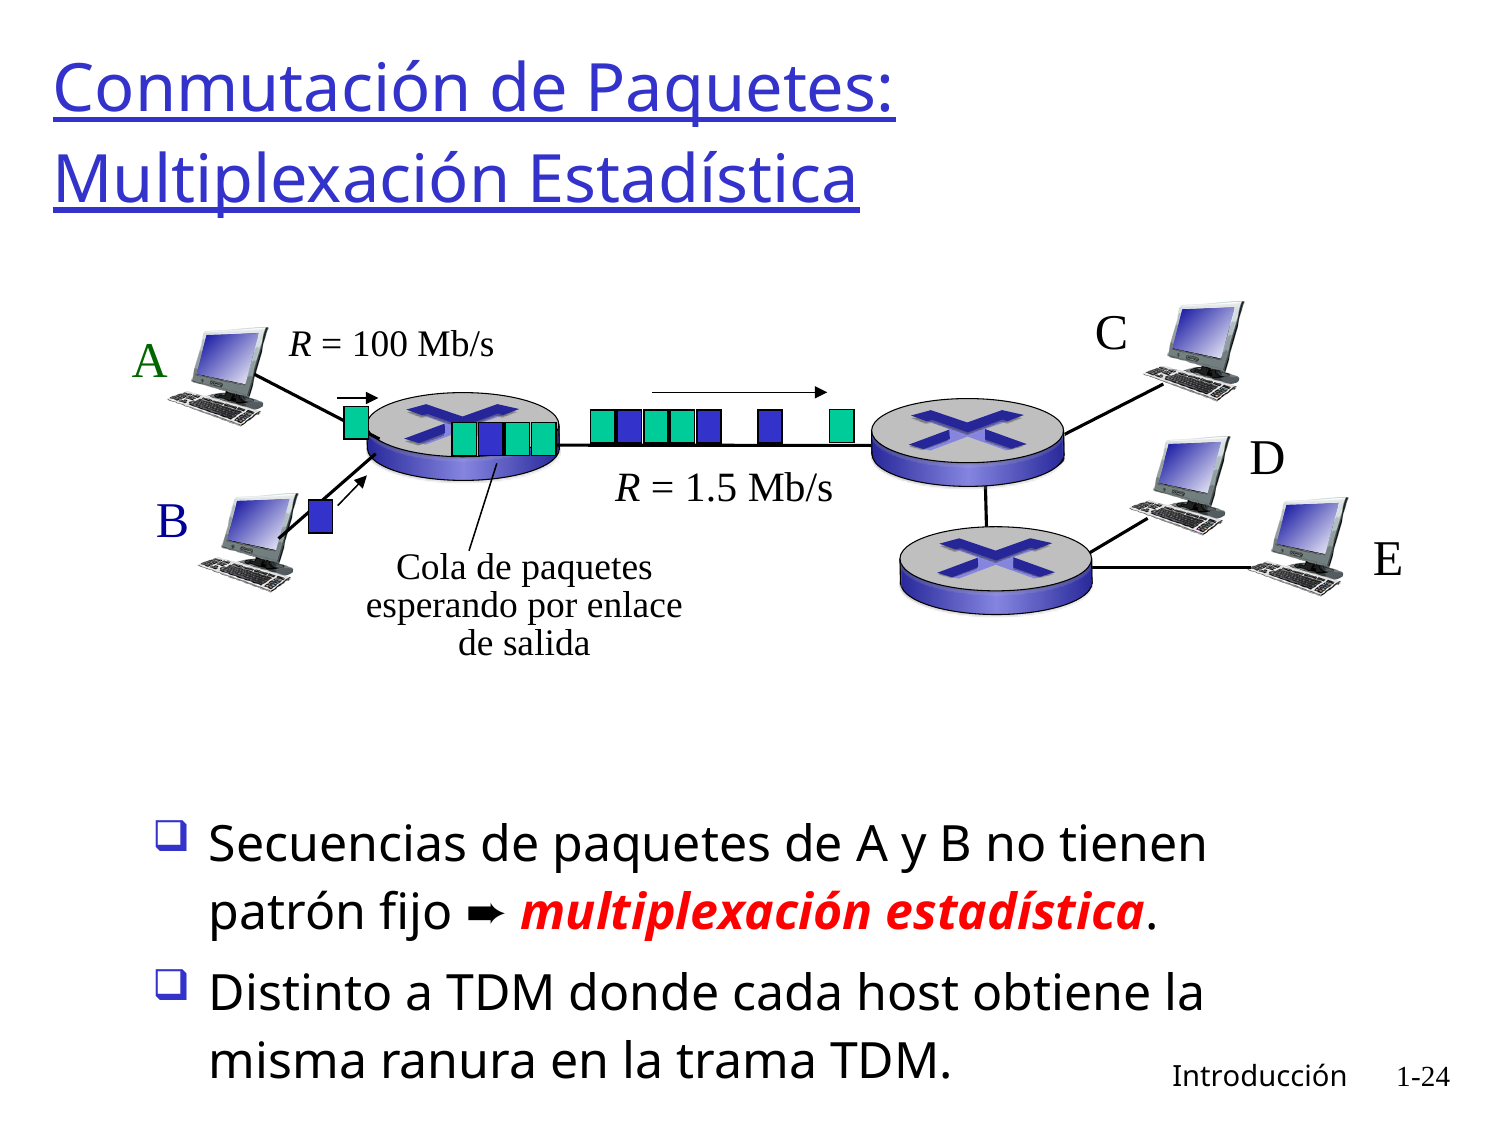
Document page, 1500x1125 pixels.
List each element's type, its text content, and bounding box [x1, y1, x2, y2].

text_box [308, 500, 333, 533]
picture [173, 488, 301, 600]
text_box [757, 410, 783, 444]
text_box Introducción [887, 1062, 1362, 1125]
text_box [196, 333, 259, 385]
text_box A [116, 319, 183, 396]
text_box [871, 398, 1065, 487]
text_box [900, 526, 1092, 615]
picture [1118, 296, 1247, 409]
picture [142, 322, 271, 434]
text_box [344, 392, 559, 481]
text_box [1276, 502, 1339, 555]
text_box Cola de paquetes esperando por enlace de salida [331, 541, 718, 672]
title Conmutación de Paquetes: Multiplexación Estadística [37, 37, 1276, 225]
text_box B [141, 479, 205, 555]
text_box R = 1.5 Mb/s [600, 451, 849, 518]
text_box 1-<number> [1362, 1050, 1466, 1125]
text_box [227, 498, 290, 551]
text_box [1158, 442, 1222, 494]
text_box R = 100 Mb/s [273, 311, 510, 373]
text_box [617, 410, 642, 444]
text_box [1172, 307, 1235, 359]
list Secuencias de paquetes de A y B no tienen patrón fijo  multiplexación estadística. Distinto a TDM donde cada host obtiene la misma ranura en la trama TDM. [137, 799, 1363, 1062]
text_box [696, 410, 722, 444]
text_box E [1358, 517, 1419, 593]
text_box [643, 410, 668, 444]
picture [1104, 431, 1351, 604]
text_box D [1234, 416, 1302, 492]
text_box C [1080, 291, 1143, 368]
